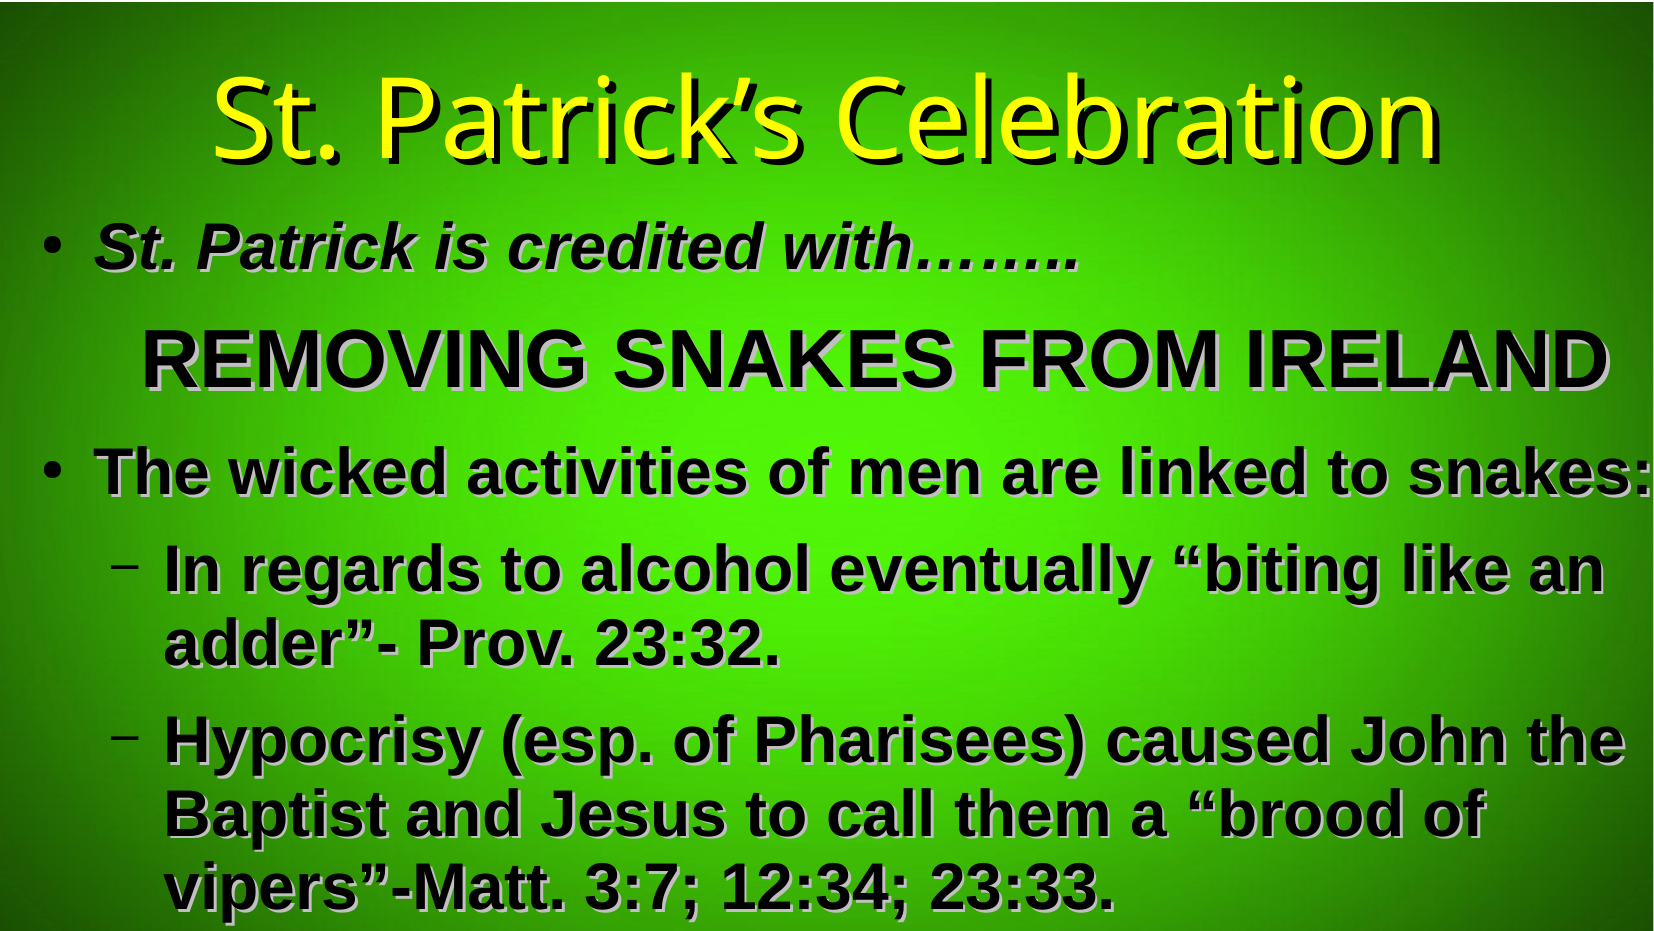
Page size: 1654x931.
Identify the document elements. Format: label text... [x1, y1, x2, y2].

title St. Patrick’s Celebration [82, 25, 1571, 204]
picture [0, 2, 1654, 931]
list St. Patrick is credited with…….. REMOVING SNAKES FROM IRELAND The wicked activities of men are linked to snakes: In regards to alcohol eventually “biting like an adder”- Prov. 23:32. Hypocrisy (esp. of Pharisees) caused John the Baptist and Jesus to call them a “brood of vipers”-Matt. 3:7; 12:34; 23:33. [23, 210, 1654, 931]
